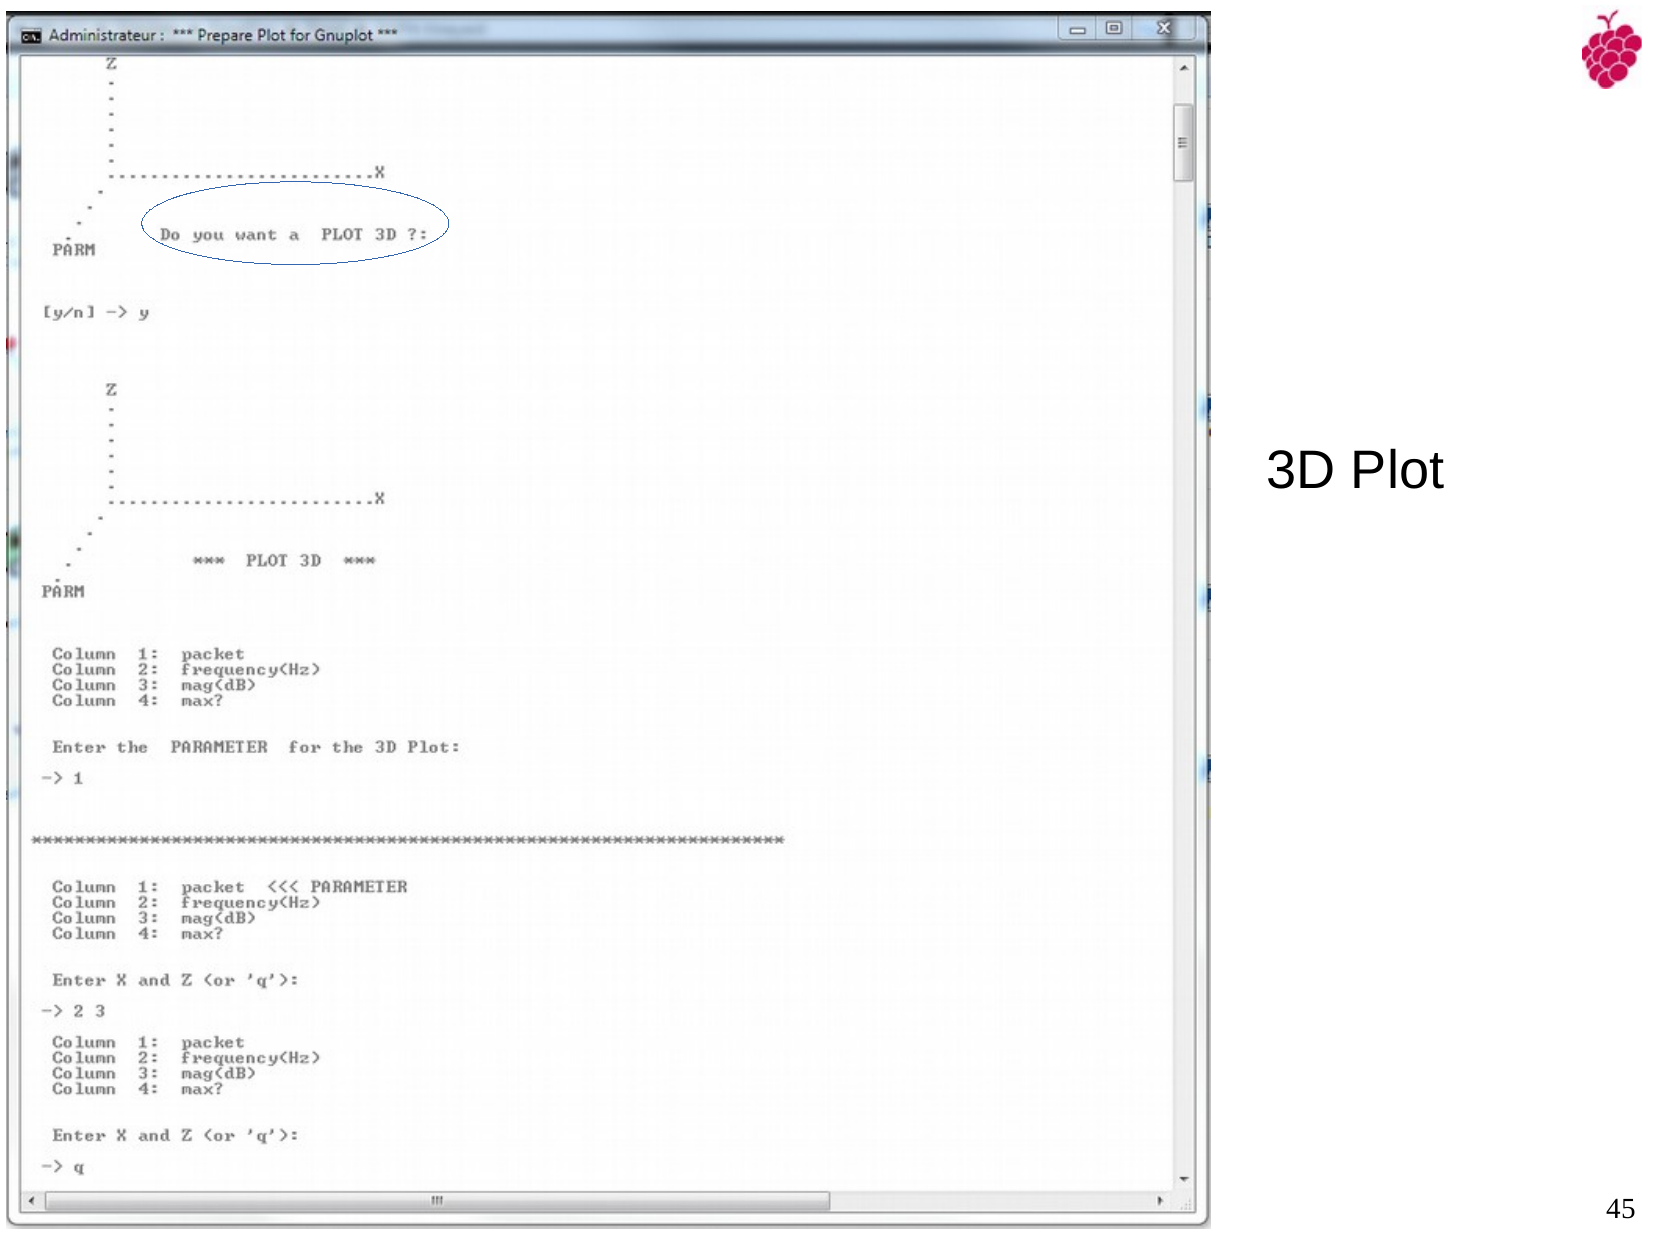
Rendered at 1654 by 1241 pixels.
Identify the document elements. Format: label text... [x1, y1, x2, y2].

picture [6, 11, 1211, 1229]
text_box 3D Plot [1251, 432, 1460, 508]
picture [1582, 5, 1642, 89]
